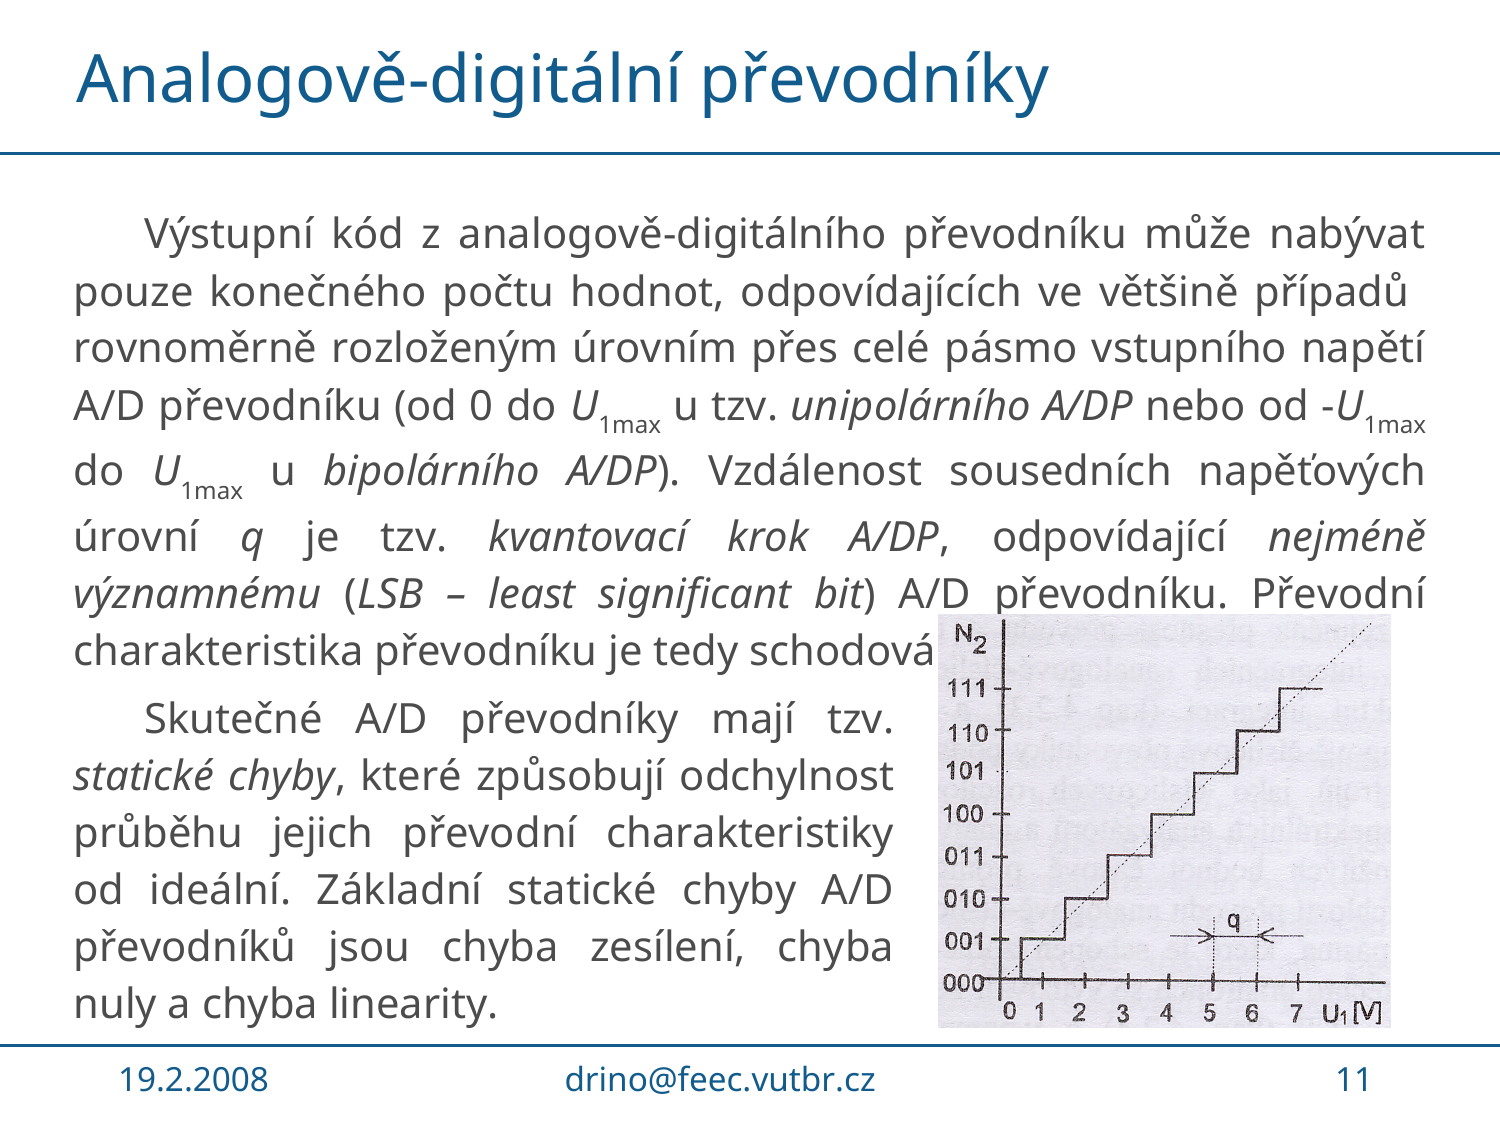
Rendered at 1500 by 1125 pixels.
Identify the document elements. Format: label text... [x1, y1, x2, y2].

text_box drino@feec.vutbr.cz [454, 1049, 987, 1125]
text_box 20 [1075, 1049, 1388, 1125]
title Analogově-digitální převodníky [0, 0, 1500, 152]
text_box Výstupní kód z analogově-digitálního převodníku může nabývat pouze konečného počtu hodnot, odpovídajících ve většině případů rovnoměrně rozloženým úrovním přes celé pásmo vstupního napětí A/D převodníku (od 0 do U1max u tzv. unipolárního A/DP nebo od -U1max do U1max u bipolárního A/DP). Vzdálenost sousedních napěťových úrovní q je tzv. kvantovací krok A/DP, odpovídající nejméně významnému (LSB – least significant bit) A/D převodníku. Převodní charakteristika převodníku je tedy schodová funkce. Skutečné A/D převodníky mají tzv. statické chyby, které způsobují odchylnost průběhu jejich převodní charakteristiky od ideální. Základní statické chyby A/D převodníků jsou chyba zesílení, chyba nuly a chyba linearity. [59, 196, 1442, 1039]
text_box 19.2.2008 [103, 1049, 432, 1125]
picture [938, 614, 1391, 1028]
